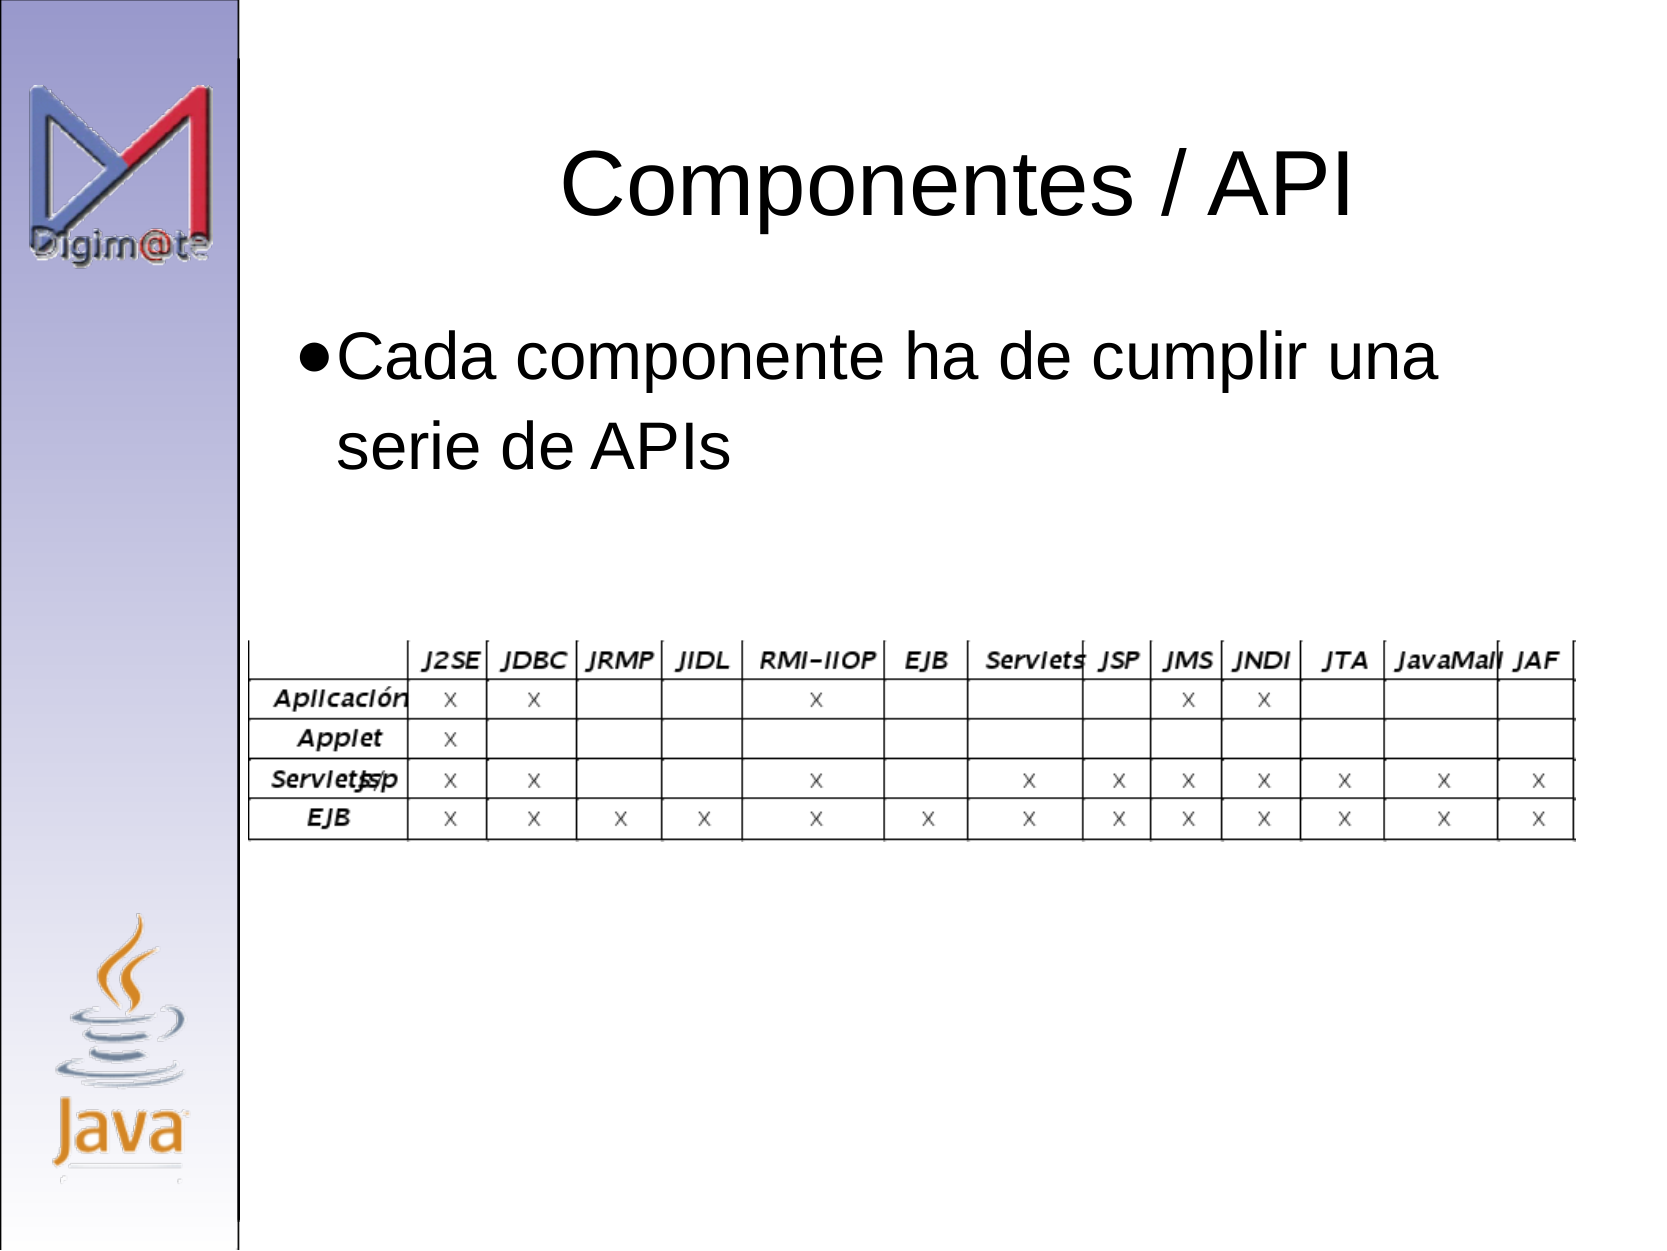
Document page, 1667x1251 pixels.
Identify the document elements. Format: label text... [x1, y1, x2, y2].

picture [0, 0, 1667, 1250]
title Componentes / API [267, 65, 1650, 281]
list Cada componente ha de cumplir una serie de APIs [267, 297, 1596, 549]
